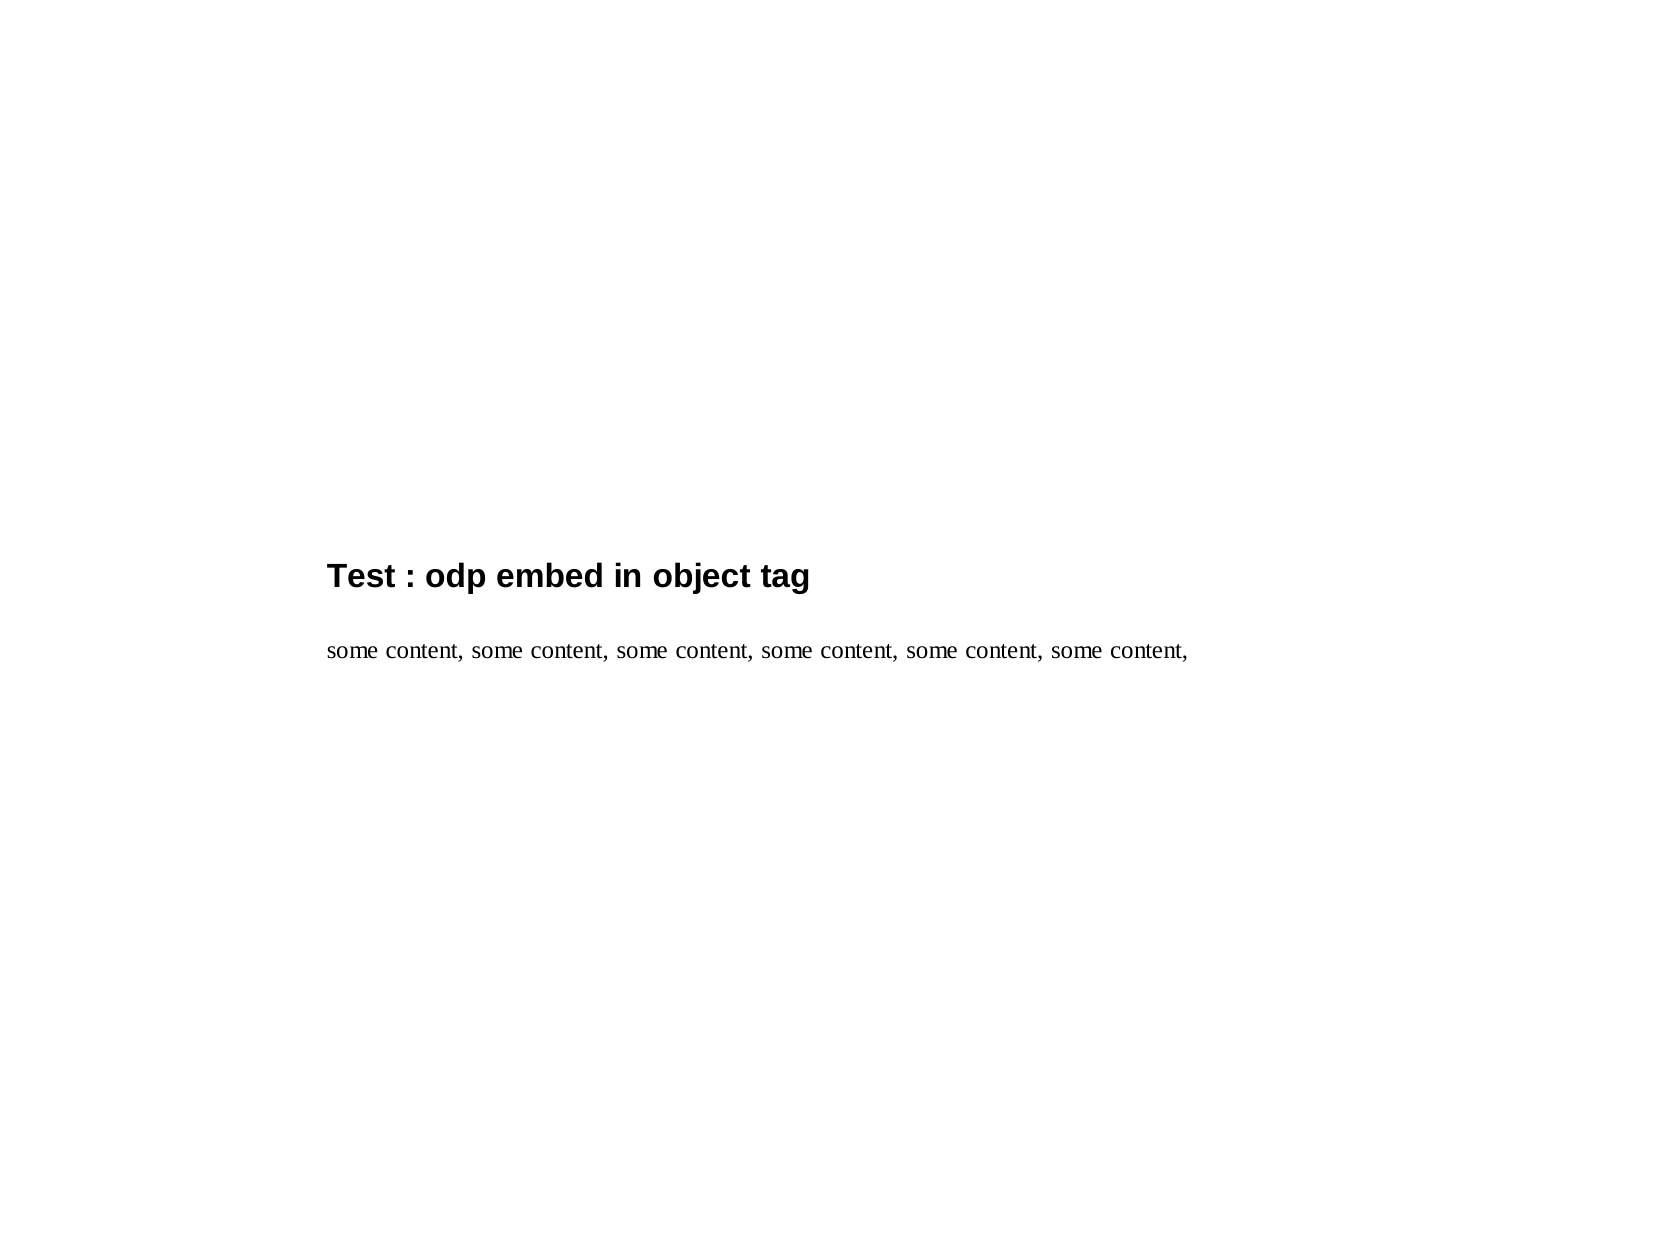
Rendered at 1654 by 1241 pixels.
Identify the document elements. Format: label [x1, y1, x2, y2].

chart [325, 530, 1330, 708]
